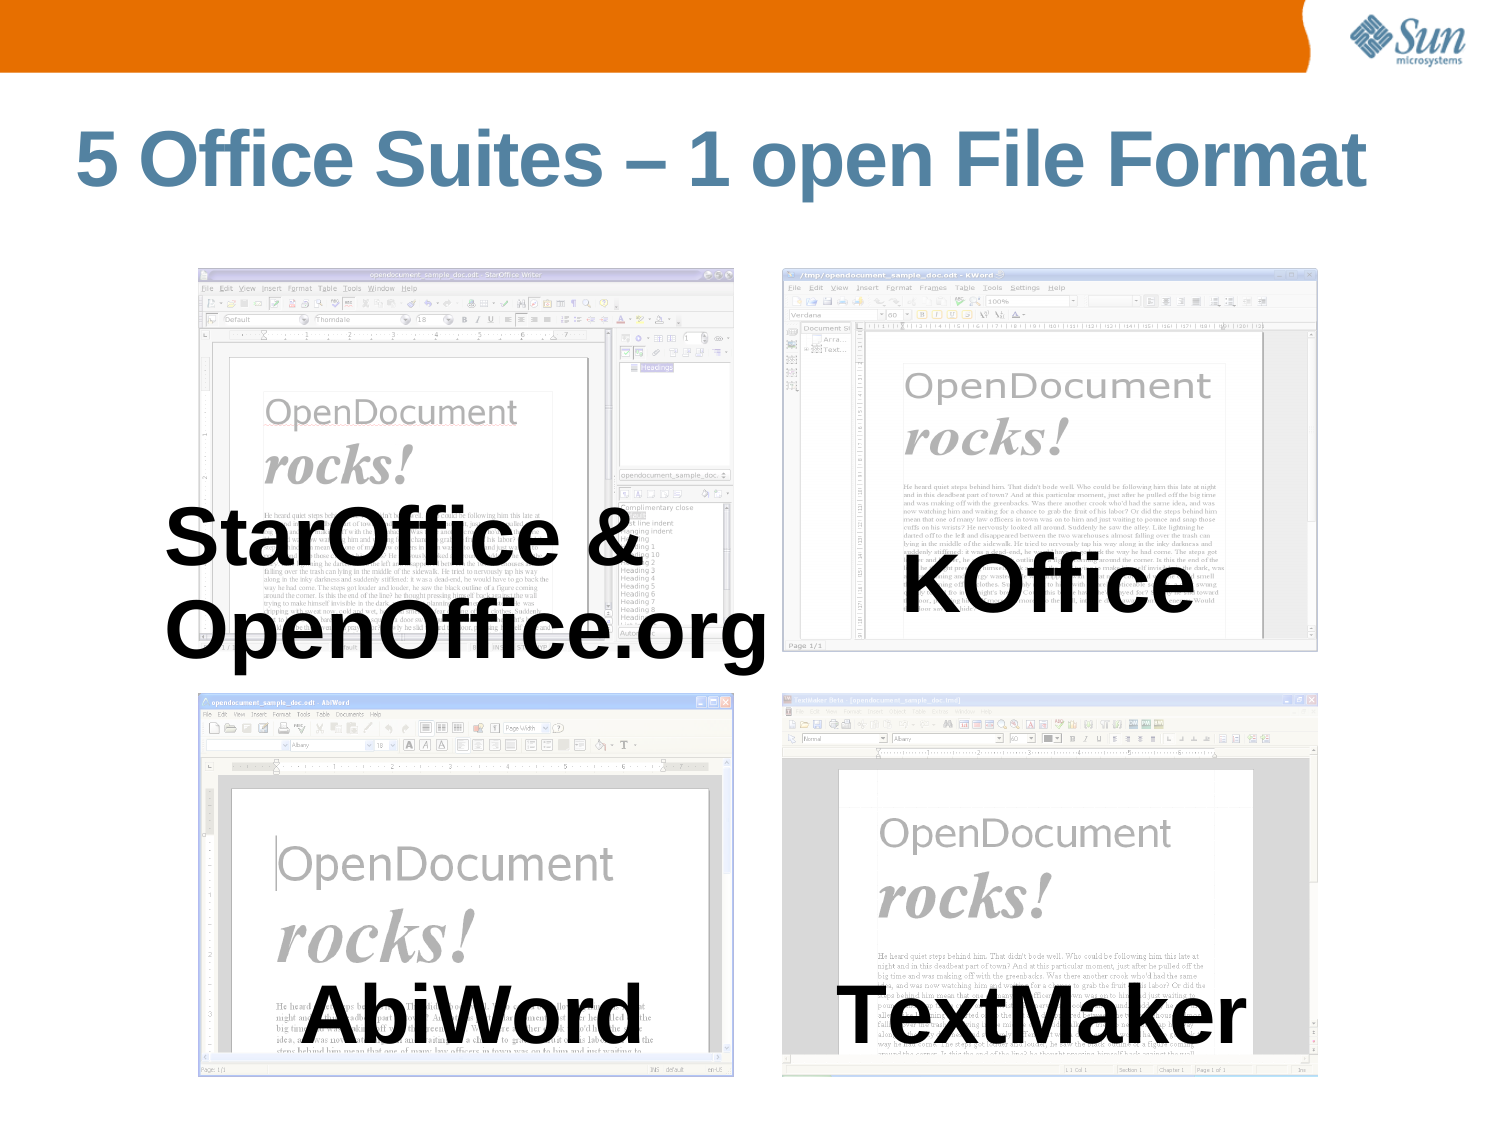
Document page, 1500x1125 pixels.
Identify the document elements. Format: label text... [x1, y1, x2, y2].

text_box AbiWord [299, 968, 705, 1062]
title 5 Office Suites – 1 open File Format [75, 122, 1438, 214]
text_box StarOffice & OpenOffice.org [164, 490, 810, 677]
text_box KOffice [901, 537, 1307, 631]
text_box TextMaker [836, 968, 1286, 1062]
picture [0, 0, 1500, 75]
text_box [0, 214, 1500, 1125]
